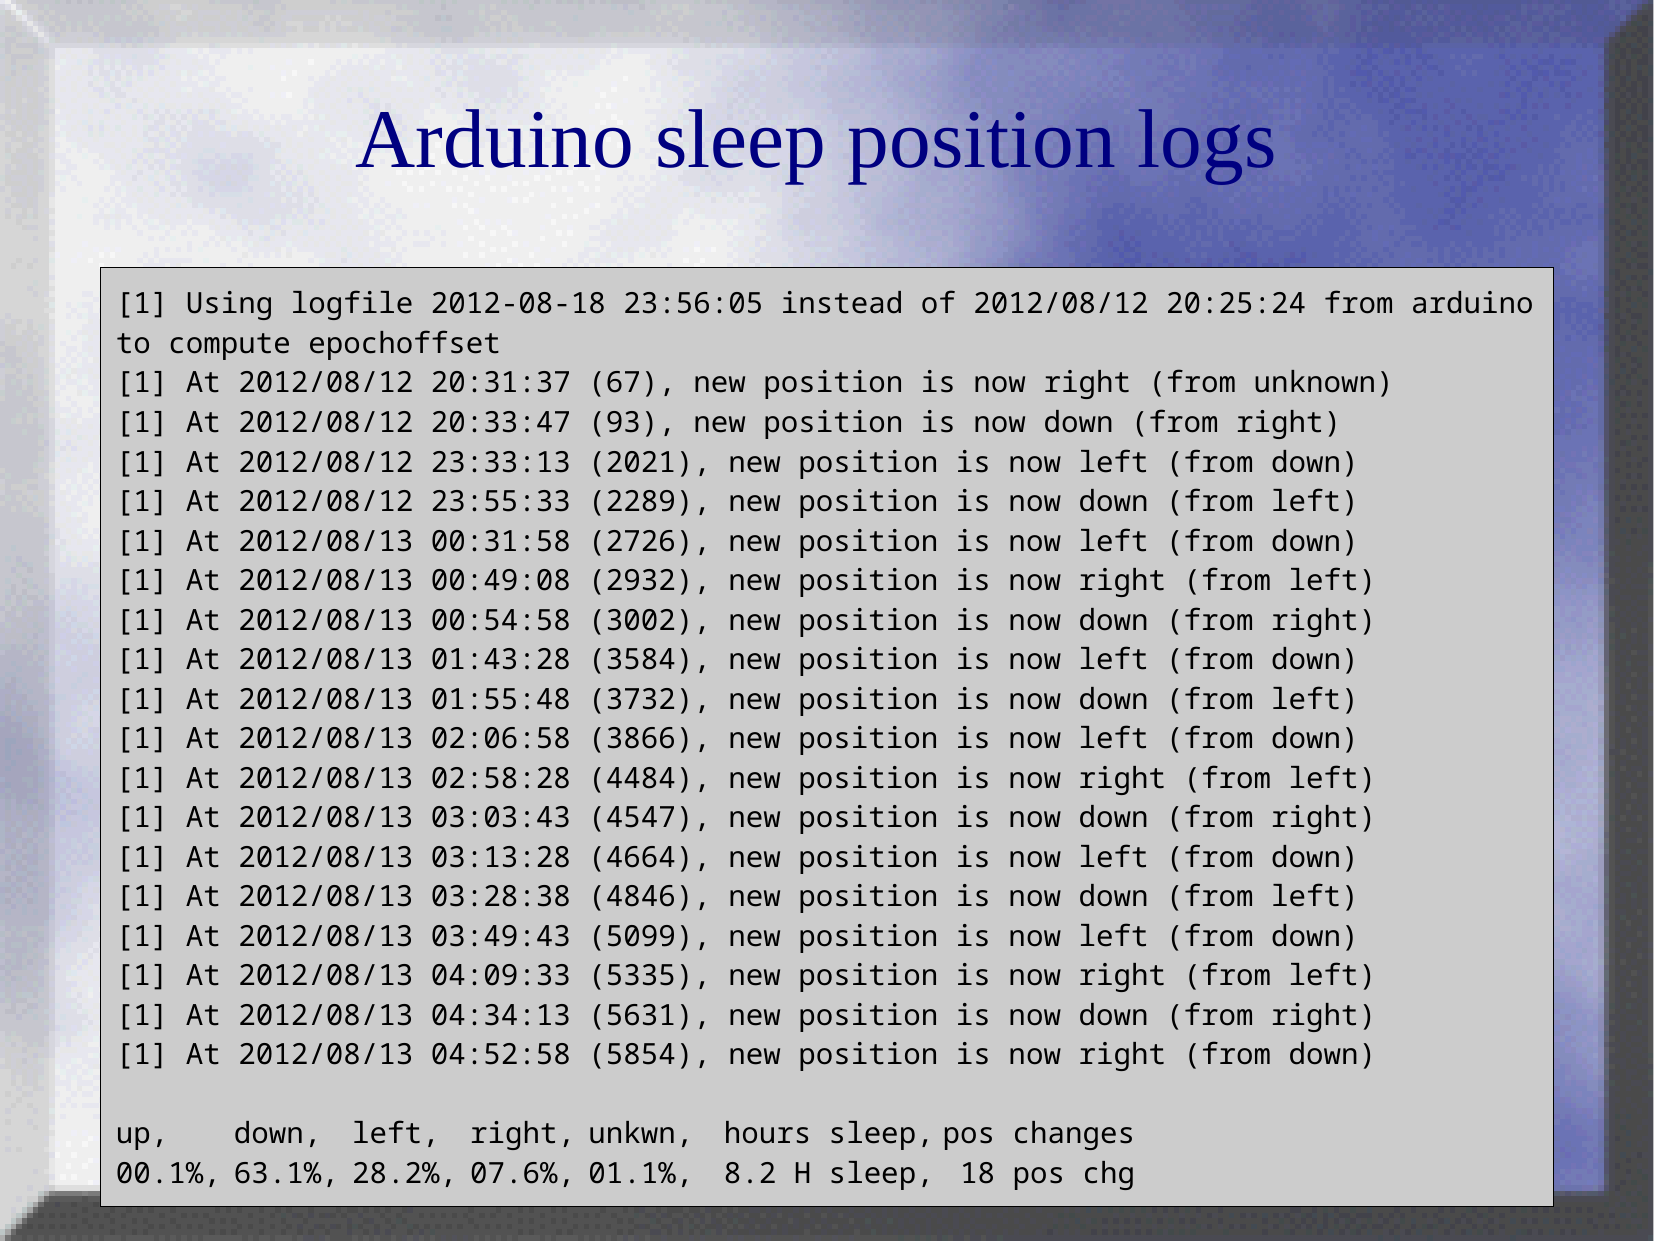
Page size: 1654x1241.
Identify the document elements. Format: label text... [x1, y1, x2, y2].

text_box [1] Using logfile 2012-08-18 23:56:05 instead of 2012/08/12 20:25:24 from arduino to compute epochoffset [1] At 2012/08/12 20:31:37 (67), new position is now right (from unknown) [1] At 2012/08/12 20:33:47 (93), new position is now down (from right) [1] At 2012/08/12 23:33:13 (2021), new position is now left (from down) [1] At 2012/08/12 23:55:33 (2289), new position is now down (from left) [1] At 2012/08/13 00:31:58 (2726), new position is now left (from down) [1] At 2012/08/13 00:49:08 (2932), new position is now right (from left) [1] At 2012/08/13 00:54:58 (3002), new position is now down (from right) [1] At 2012/08/13 01:43:28 (3584), new position is now left (from down) [1] At 2012/08/13 01:55:48 (3732), new position is now down (from left) [1] At 2012/08/13 02:06:58 (3866), new position is now left (from down) [1] At 2012/08/13 02:58:28 (4484), new position is now right (from left) [1] At 2012/08/13 03:03:43 (4547), new position is now down (from right) [1] At 2012/08/13 03:13:28 (4664), new position is now left (from down) [1] At 2012/08/13 03:28:38 (4846), new position is now down (from left) [1] At 2012/08/13 03:49:43 (5099), new position is now left (from down) [1] At 2012/08/13 04:09:33 (5335), new position is now right (from left) [1] At 2012/08/13 04:34:13 (5631), new position is now down (from right) [1] At 2012/08/13 04:52:58 (5854), new position is now right (from down) up, down, left, right, unkwn, hours sleep, pos changes 00.1%, 63.1%, 28.2%, 07.6%, 01.1%, 8.2 H sleep, 18 pos chg [100, 267, 1554, 1069]
title Arduino sleep position logs [197, 86, 1436, 193]
picture [0, 0, 1654, 1241]
